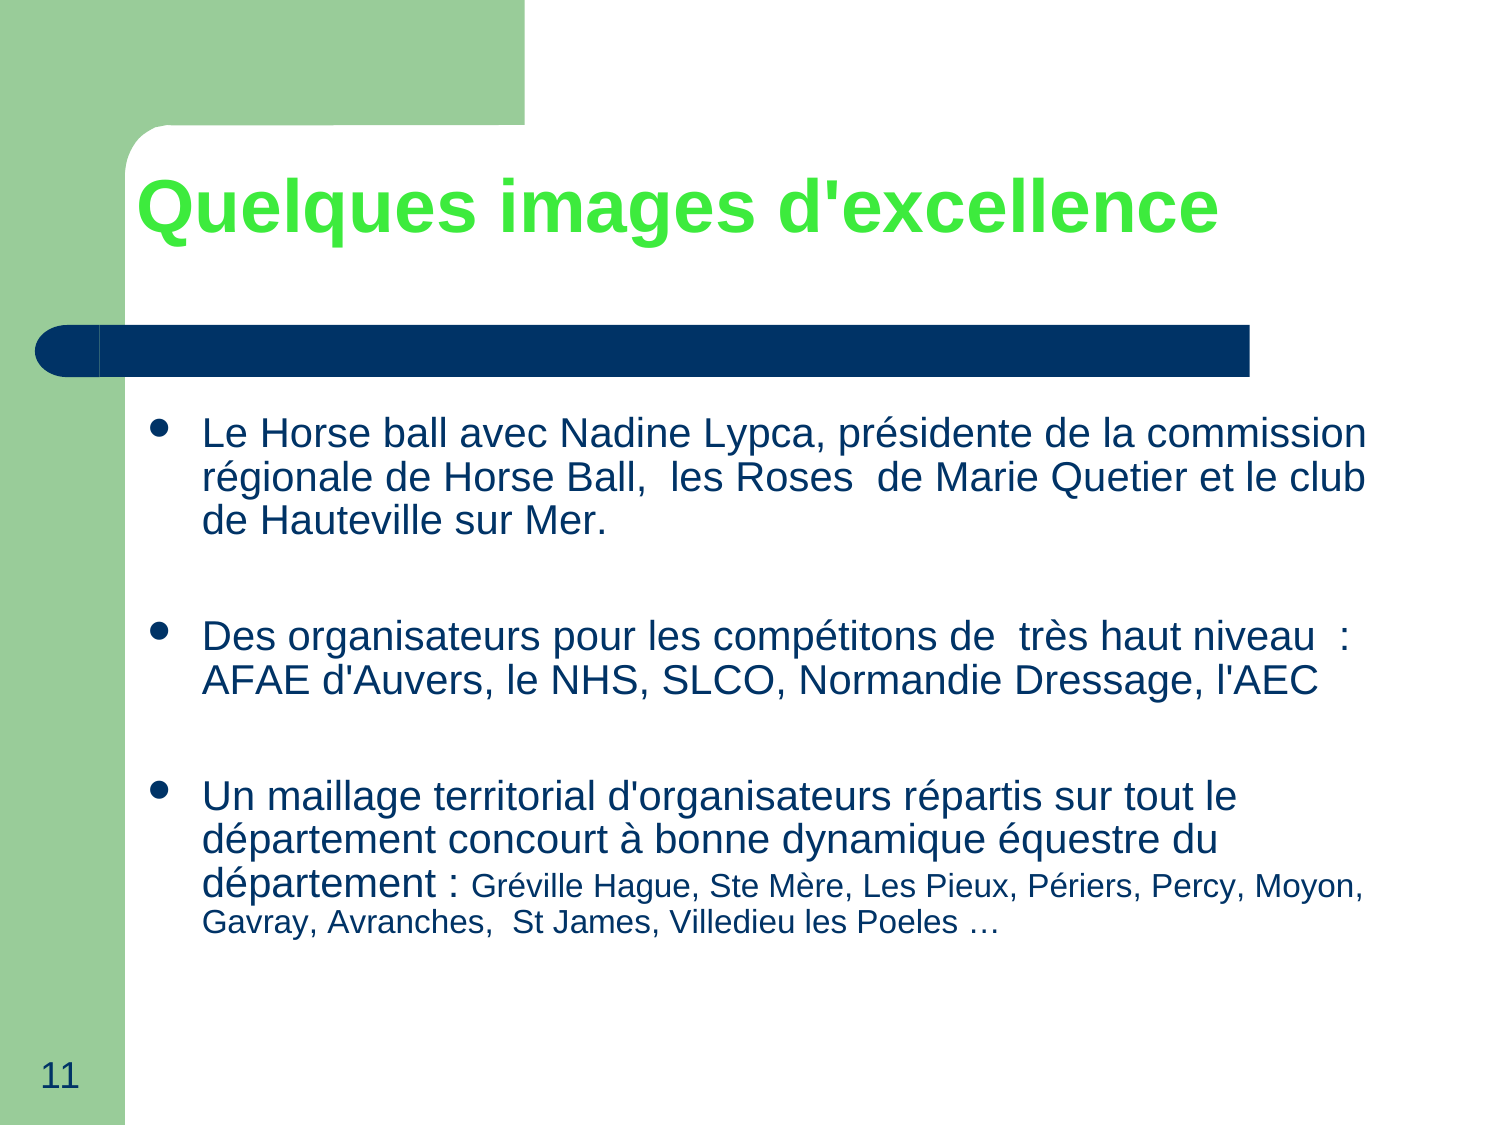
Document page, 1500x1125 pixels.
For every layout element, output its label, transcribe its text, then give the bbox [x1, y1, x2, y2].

list Le Horse ball avec Nadine Lypca, présidente de la commission régionale de Horse Ball, les Roses de Marie Quetier et le club de Hauteville sur Mer. Des organisateurs pour les compétitons de très haut niveau : AFAE d'Auvers, le NHS, SLCO, Normandie Dressage, l'AEC Un maillage territorial d'organisateurs répartis sur tout le département concourt à bonne dynamique équestre du département : Gréville Hague, Ste Mère, Les Pieux, Périers, Percy, Moyon, Gavray, Avranches, St James, Villedieu les Poeles … [147, 413, 1410, 1046]
title Quelques images d'excellence [136, 123, 1413, 301]
